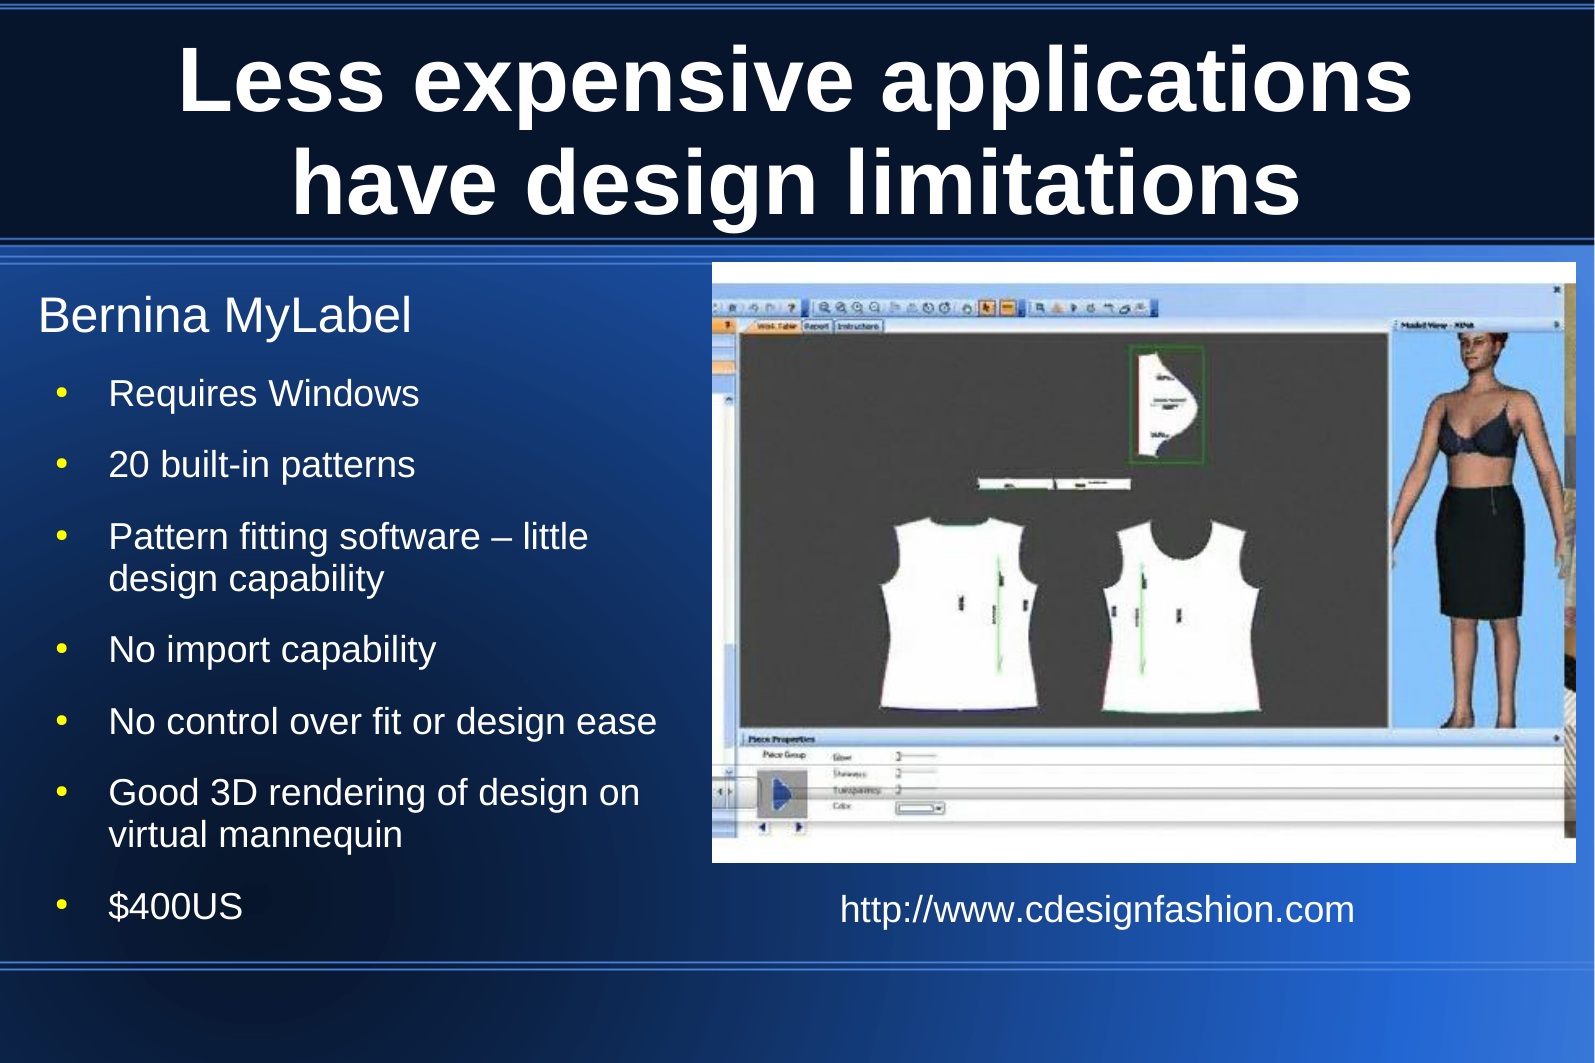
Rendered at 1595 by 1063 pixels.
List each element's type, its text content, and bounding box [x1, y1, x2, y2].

text_box http://www.cdesignfashion.com [825, 880, 1369, 938]
list Bernina MyLabel Requires Windows 20 built-in patterns Pattern fitting software – little design capability No import capability No control over fit or design ease Good 3D rendering of design on virtual mannequin $400US [37, 287, 676, 1051]
picture [0, 0, 1595, 1063]
title Less expensive applications have design limitations [79, 28, 1515, 234]
